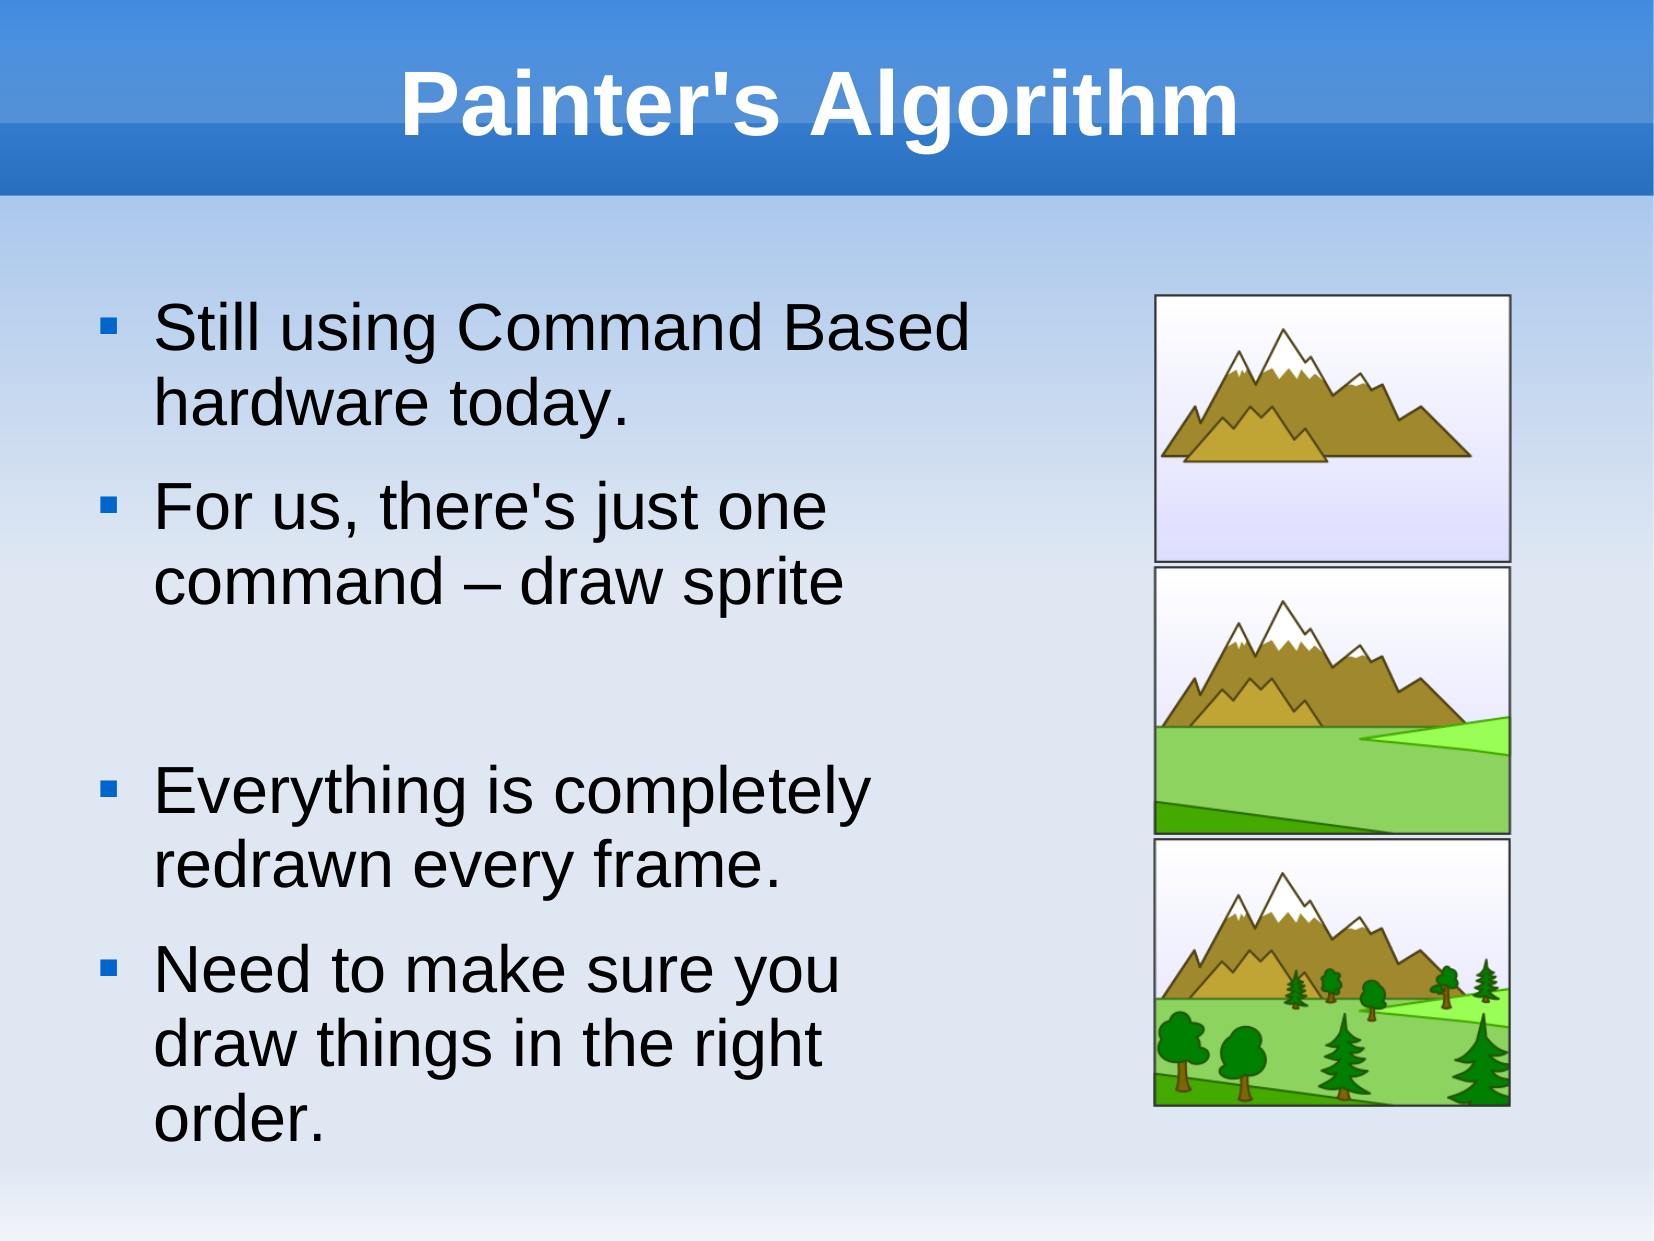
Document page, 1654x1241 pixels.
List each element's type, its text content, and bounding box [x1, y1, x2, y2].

picture [0, 0, 1654, 1241]
title Painter's Algorithm [76, 0, 1565, 208]
list Still using Command Based hardware today. For us, there's just one command – draw sprite Everything is completely redrawn every frame. Need to make sure you draw things in the right order. [82, 290, 976, 1157]
